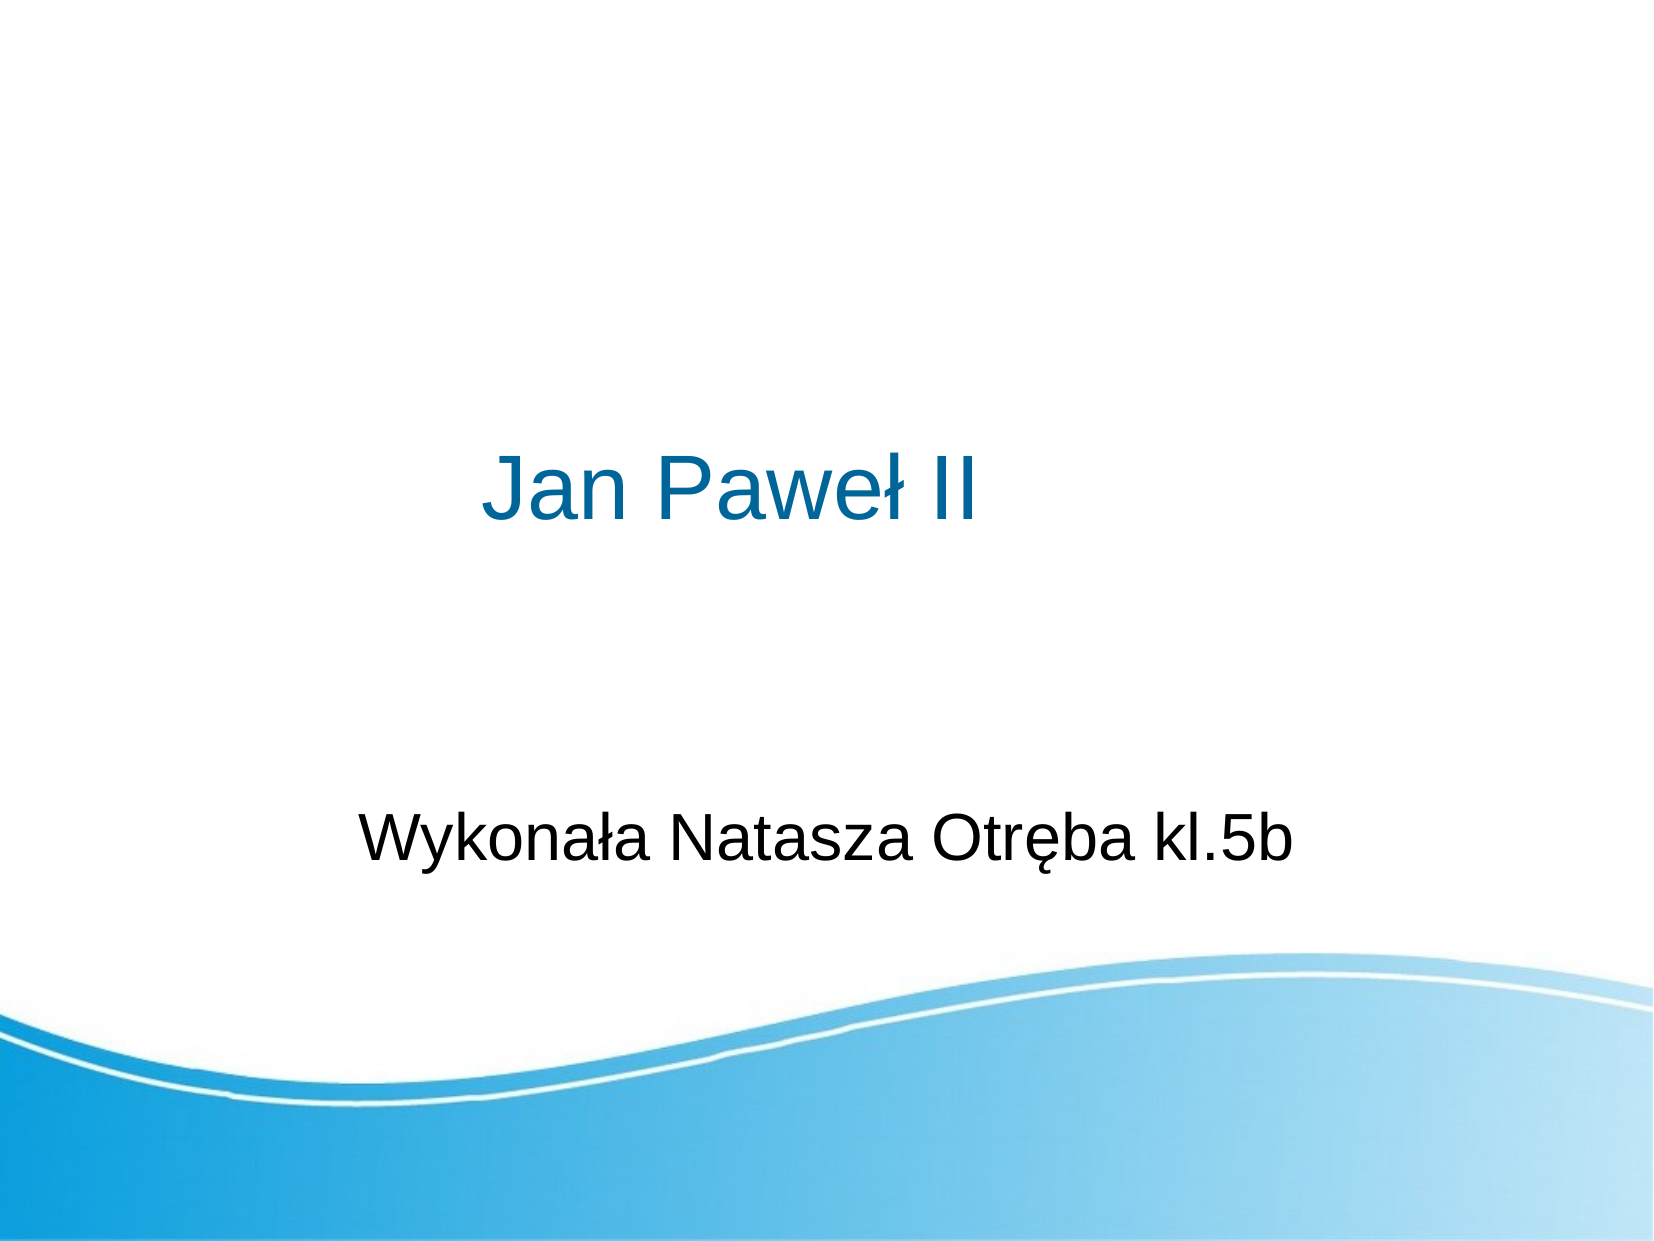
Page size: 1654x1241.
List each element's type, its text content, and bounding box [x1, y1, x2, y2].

subtitle Wykonała Natasza Otręba kl.5b [82, 665, 1571, 1010]
picture [0, 952, 1654, 1241]
title Jan Paweł II [0, 384, 1489, 592]
